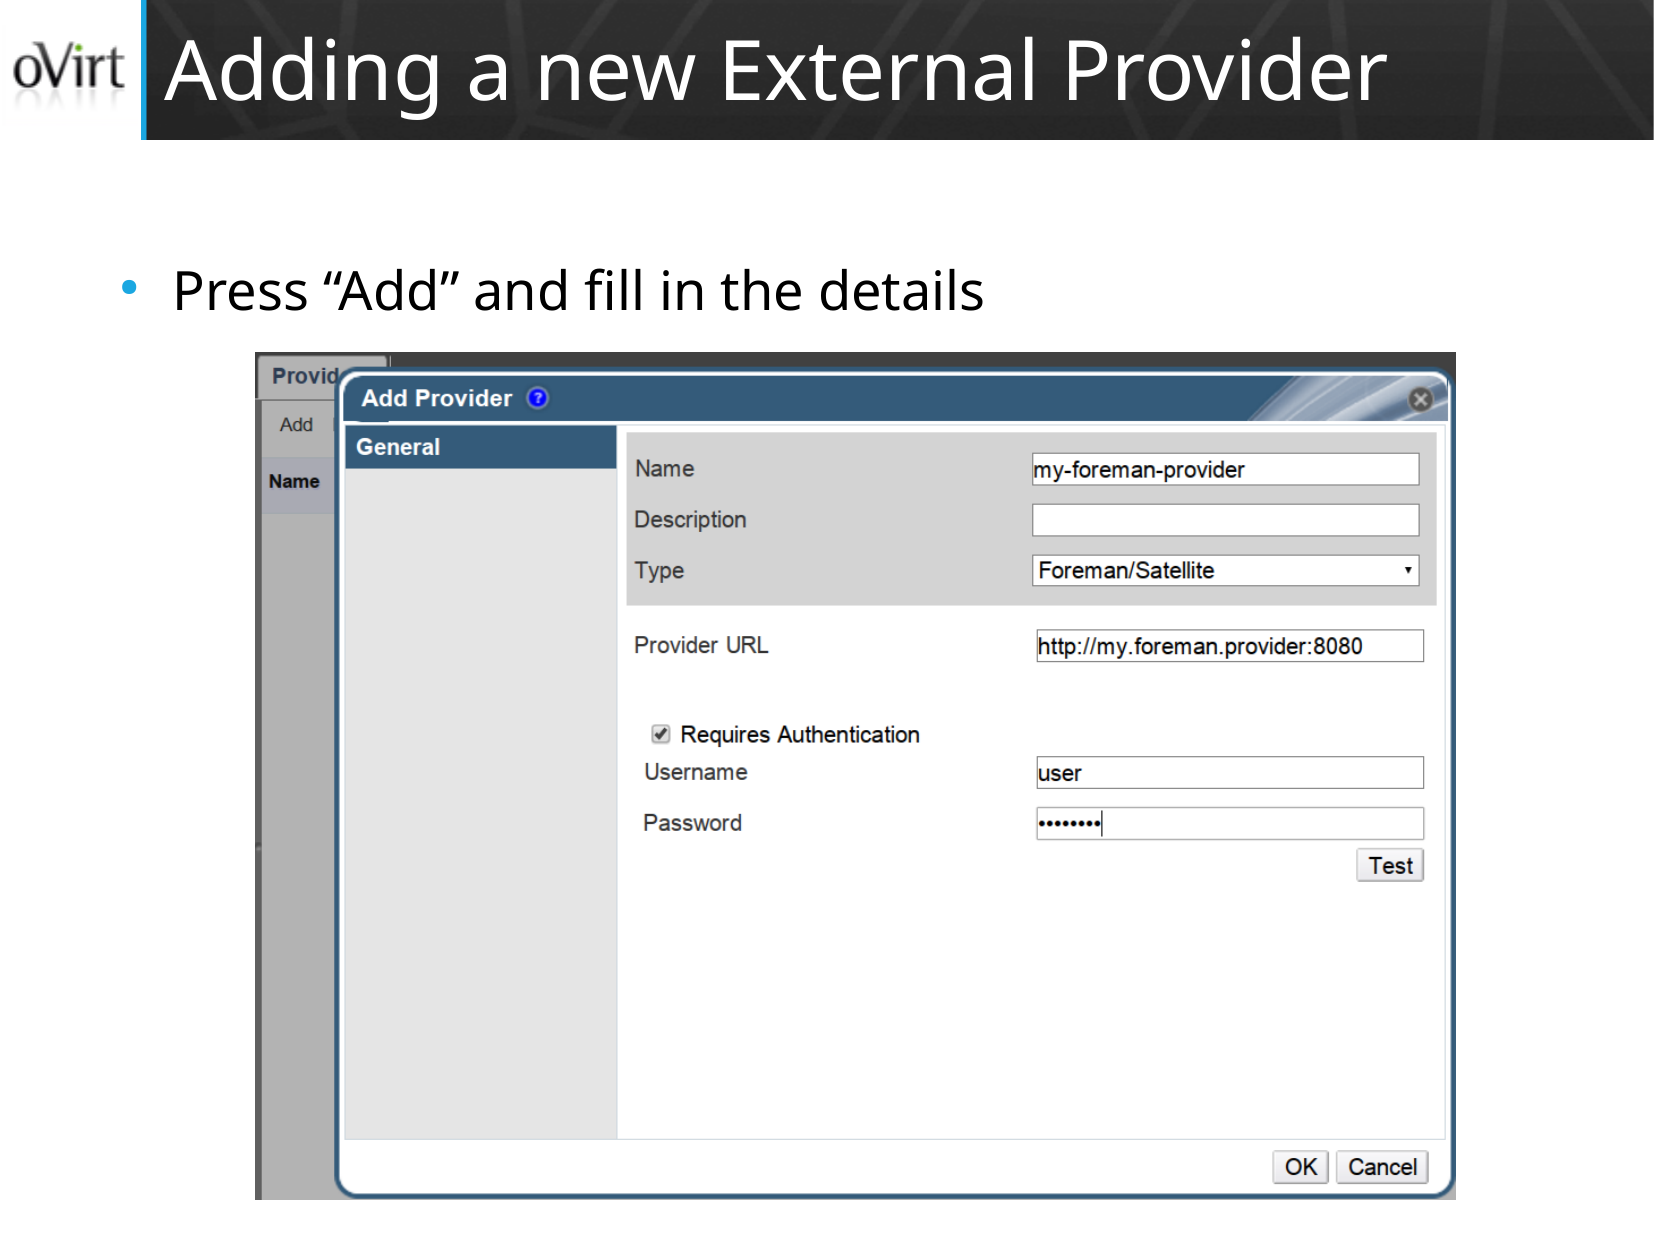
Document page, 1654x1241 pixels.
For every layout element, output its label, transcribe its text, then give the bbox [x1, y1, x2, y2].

text_box Press “Add” and fill in the details [87, 244, 1576, 1126]
picture [255, 352, 1456, 1201]
picture [0, 0, 1654, 140]
title Adding a new External Provider [164, 18, 1653, 119]
